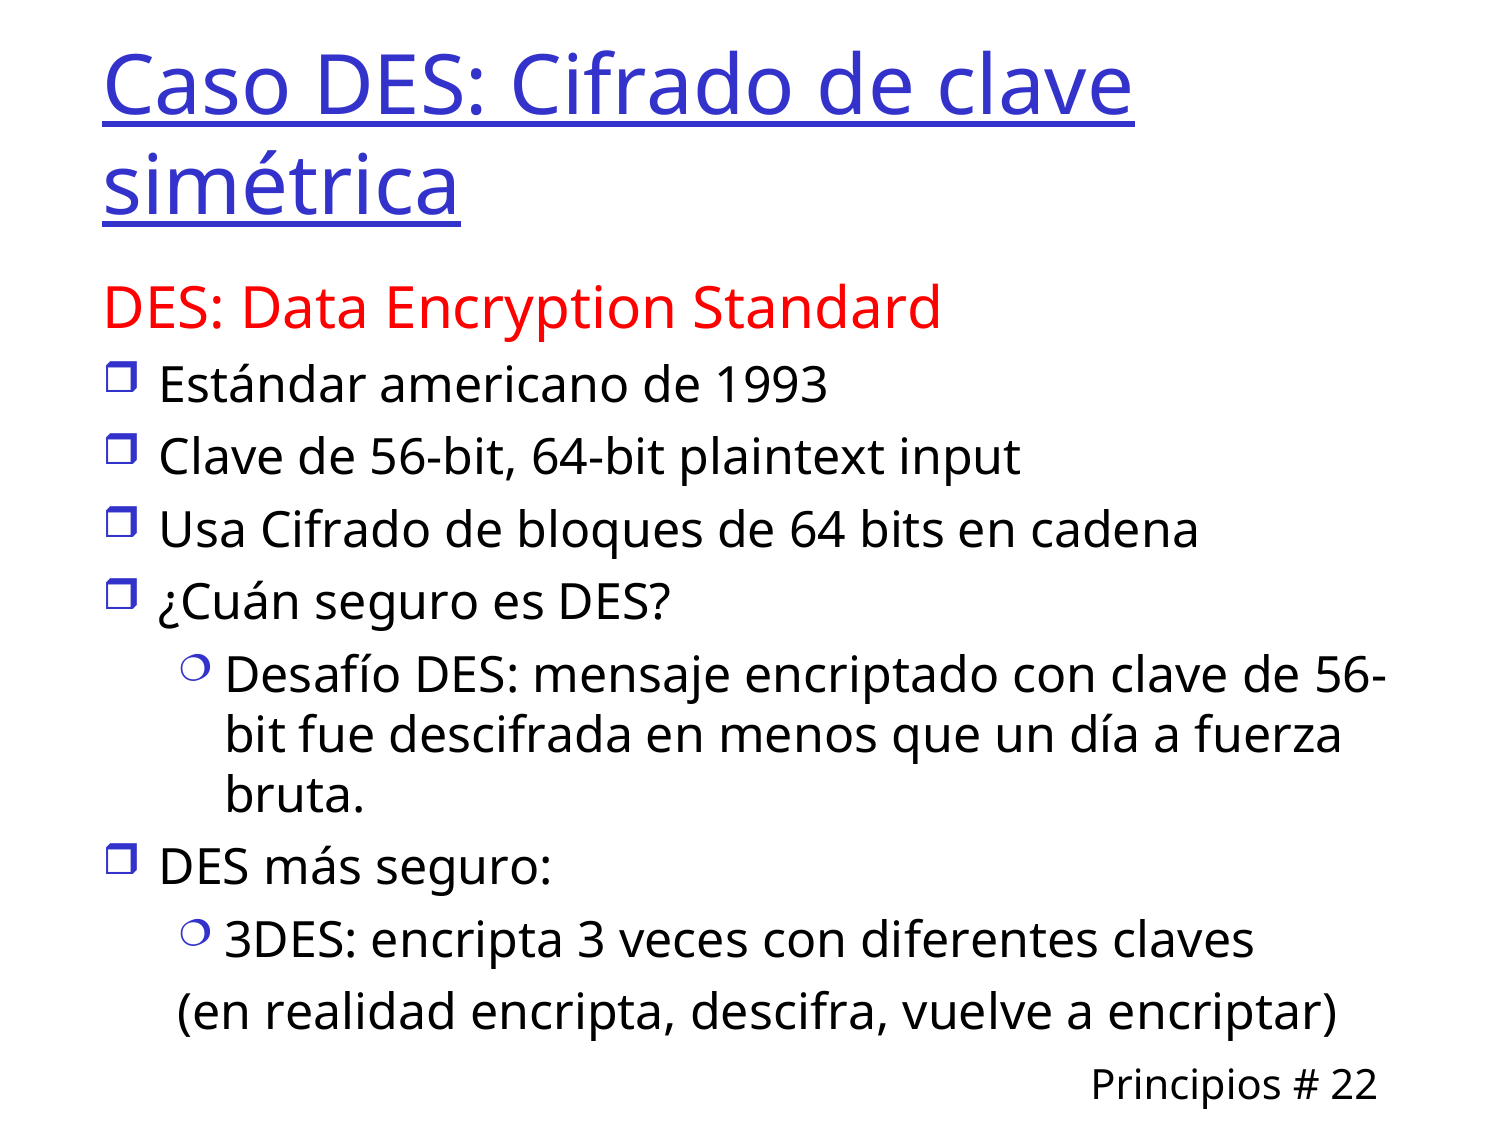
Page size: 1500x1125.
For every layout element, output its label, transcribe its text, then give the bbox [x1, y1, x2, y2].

title Caso DES: Cifrado de clave simétrica [87, 15, 1363, 247]
list DES: Data Encryption Standard Estándar americano de 1993 Clave de 56-bit, 64-bit plaintext input Usa Cifrado de bloques de 64 bits en cadena ¿Cuán seguro es DES? Desafío DES: mensaje encriptado con clave de 56-bit fue descifrada en menos que un día a fuerza bruta. DES más seguro: 3DES: encripta 3 veces con diferentes claves (en realidad encripta, descifra, vuelve a encriptar) [87, 262, 1425, 1059]
